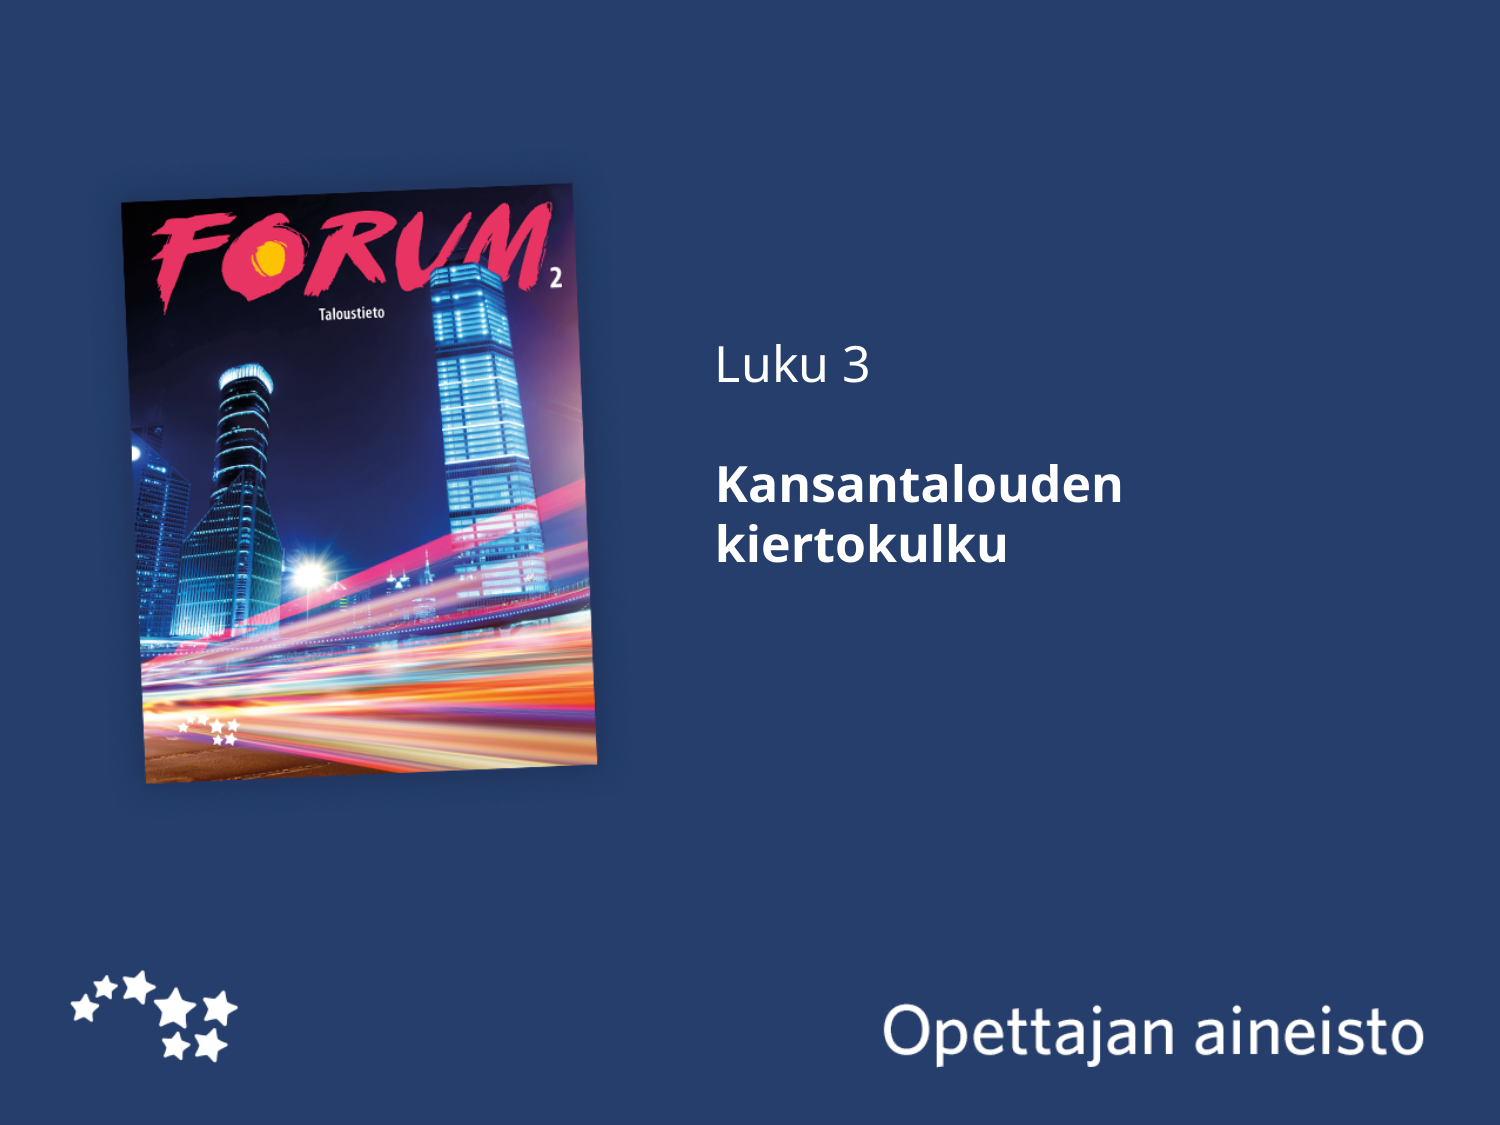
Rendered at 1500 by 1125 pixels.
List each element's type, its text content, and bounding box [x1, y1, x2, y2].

picture [0, 0, 1500, 1125]
text_box Luku 3 Kansantalouden kiertokulku [699, 324, 1198, 522]
